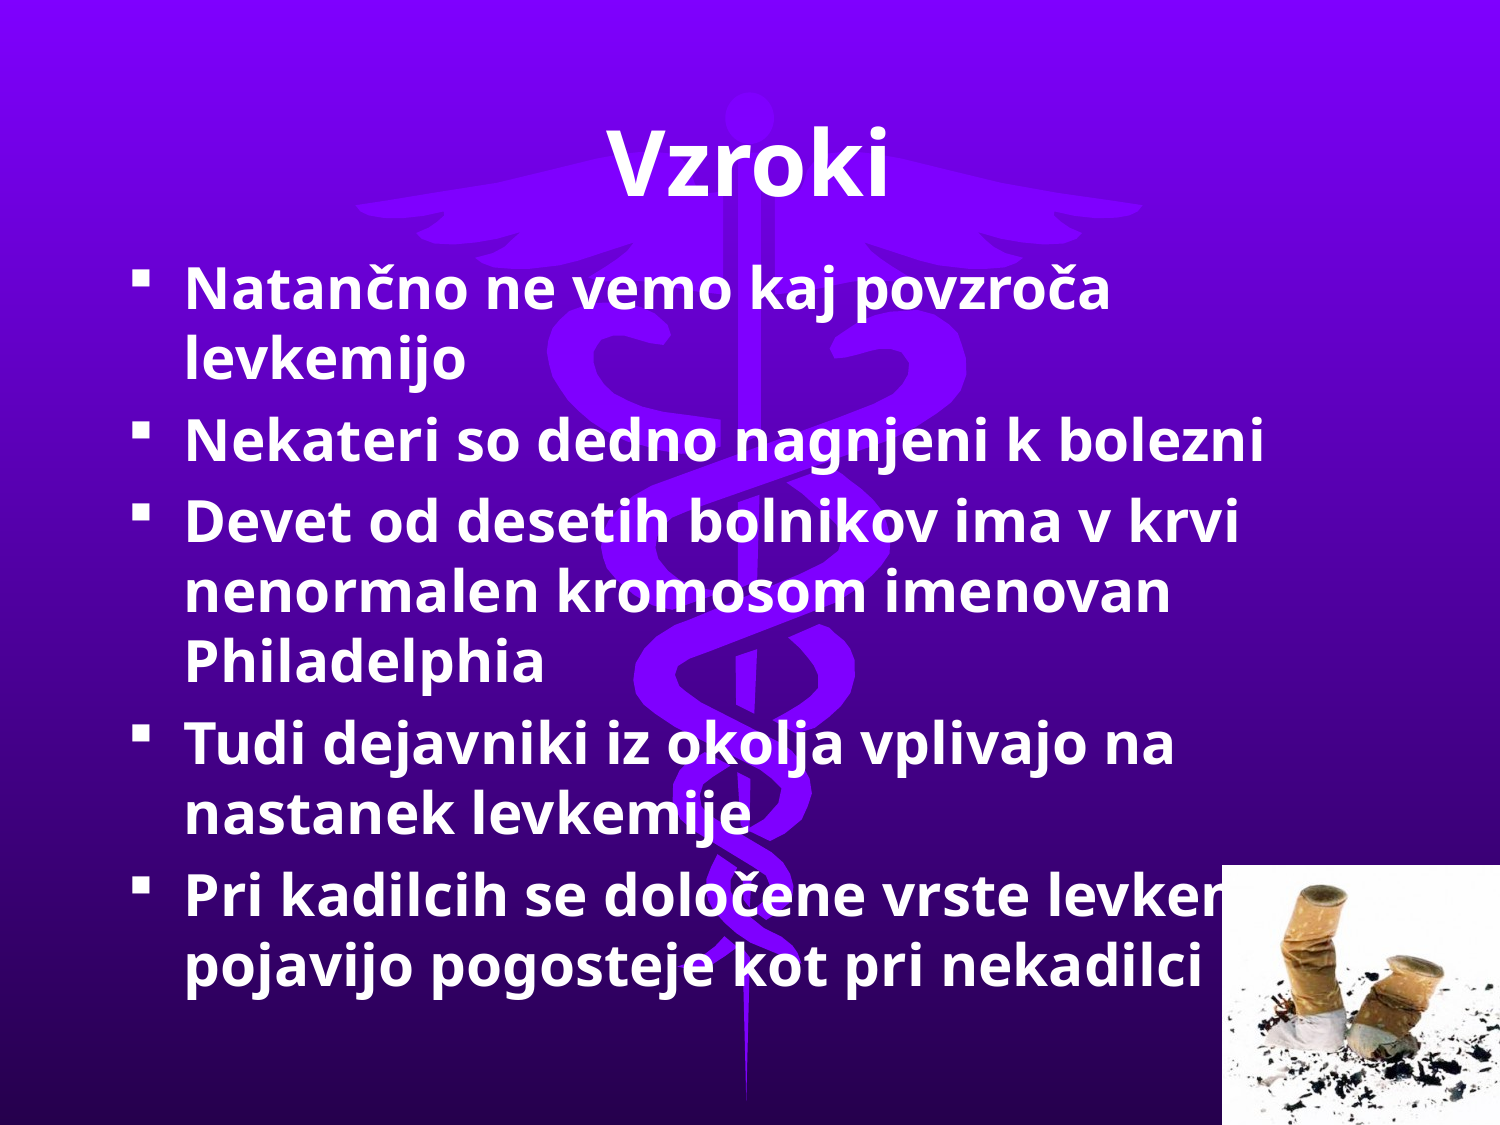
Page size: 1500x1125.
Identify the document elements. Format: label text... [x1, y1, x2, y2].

picture [1222, 865, 1500, 1125]
list Natančno ne vemo kaj povzroča levkemijo Nekateri so dedno nagnjeni k bolezni Devet od desetih bolnikov ima v krvi nenormalen kromosom imenovan Philadelphia Tudi dejavniki iz okolja vplivajo na nastanek levkemije Pri kadilcih se določene vrste levkemije pojavijo pogosteje kot pri nekadilci [112, 243, 1388, 966]
title Vzroki [112, 65, 1388, 243]
